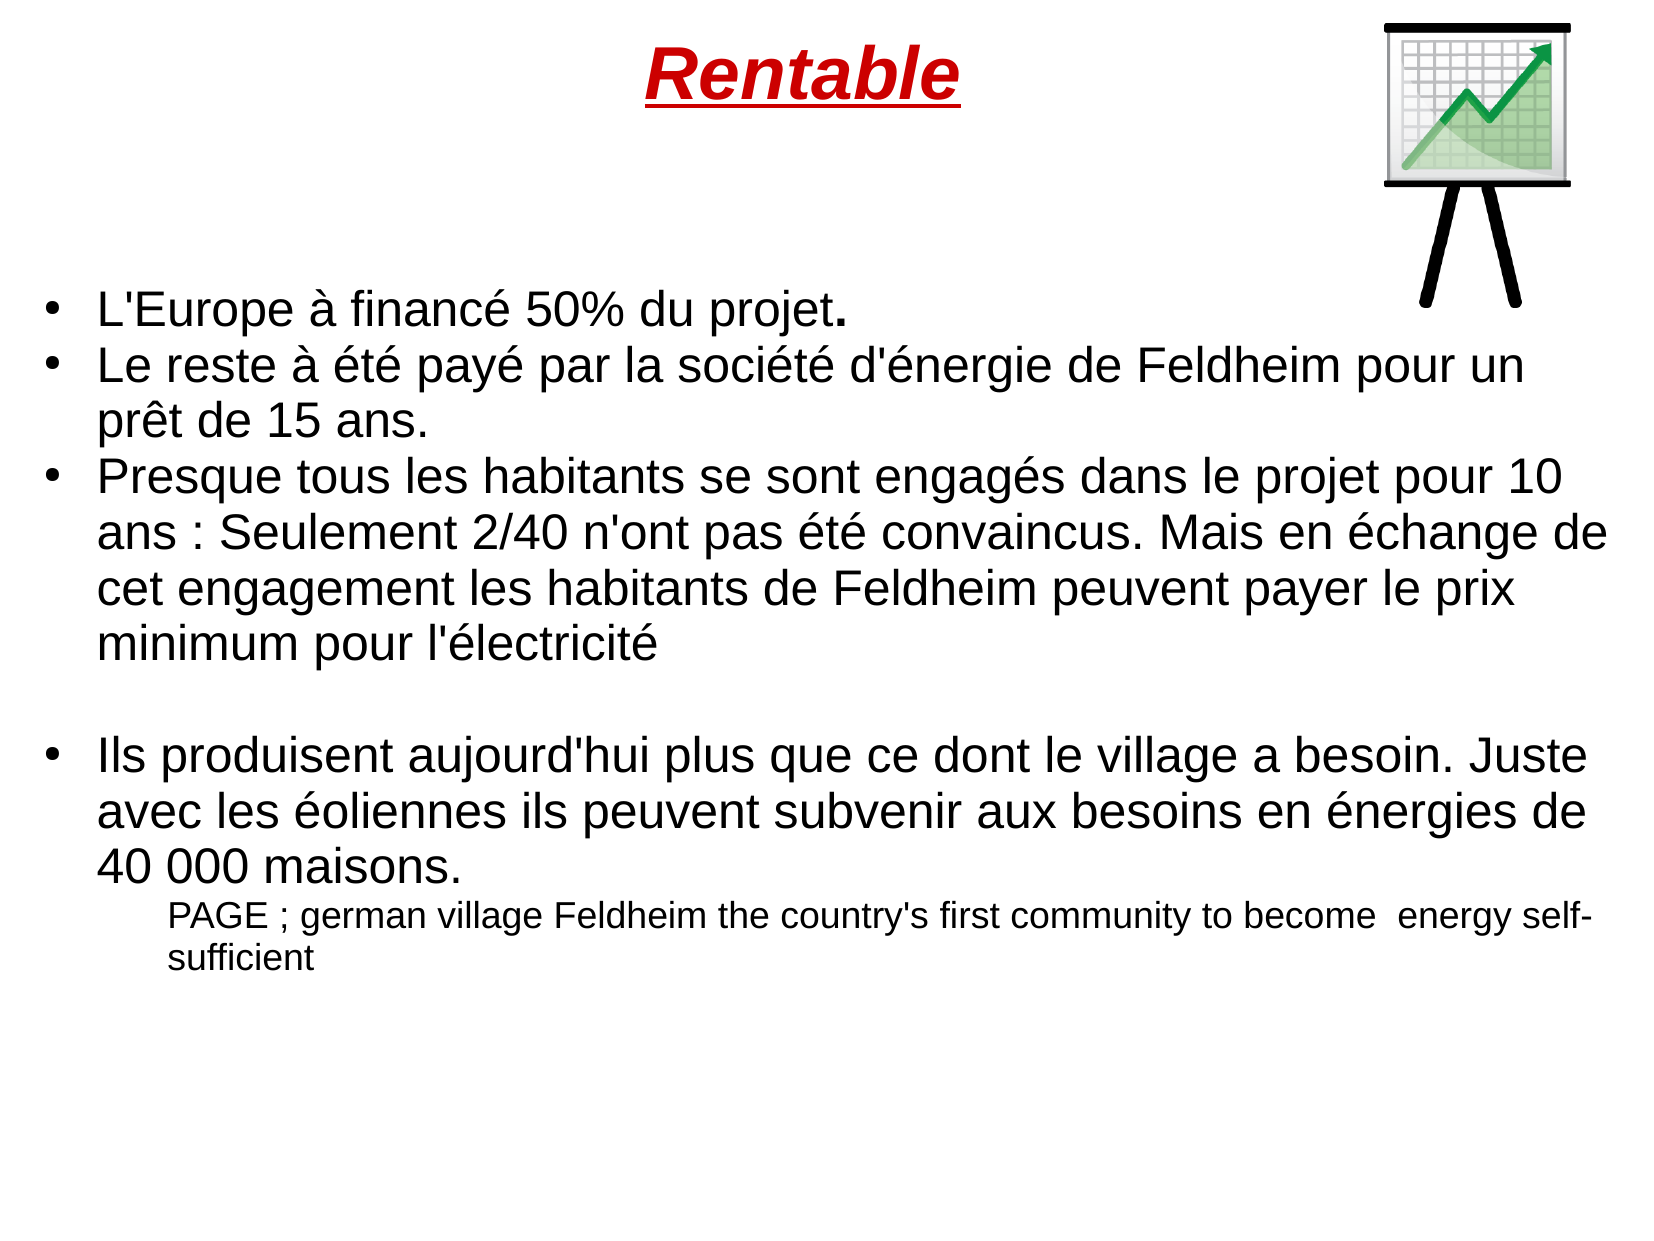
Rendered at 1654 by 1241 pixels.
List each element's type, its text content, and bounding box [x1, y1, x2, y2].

picture [1384, 23, 1571, 308]
text_box L'Europe à financé 50% du projet. Le reste à été payé par la société d'énergie de Feldheim pour un prêt de 15 ans. Presque tous les habitants se sont engagés dans le projet pour 10 ans : Seulement 2/40 n'ont pas été convaincus. Mais en échange de cet engagement les habitants de Feldheim peuvent payer le prix minimum pour l'électricité Ils produisent aujourd'hui plus que ce dont le village a besoin. Juste avec les éoliennes ils peuvent subvenir aux besoins en énergies de 40 000 maisons. PAGE ; german village Feldheim the country's first community to become energy self-sufficient [11, 273, 1638, 1241]
title Rentable [59, 0, 1548, 178]
